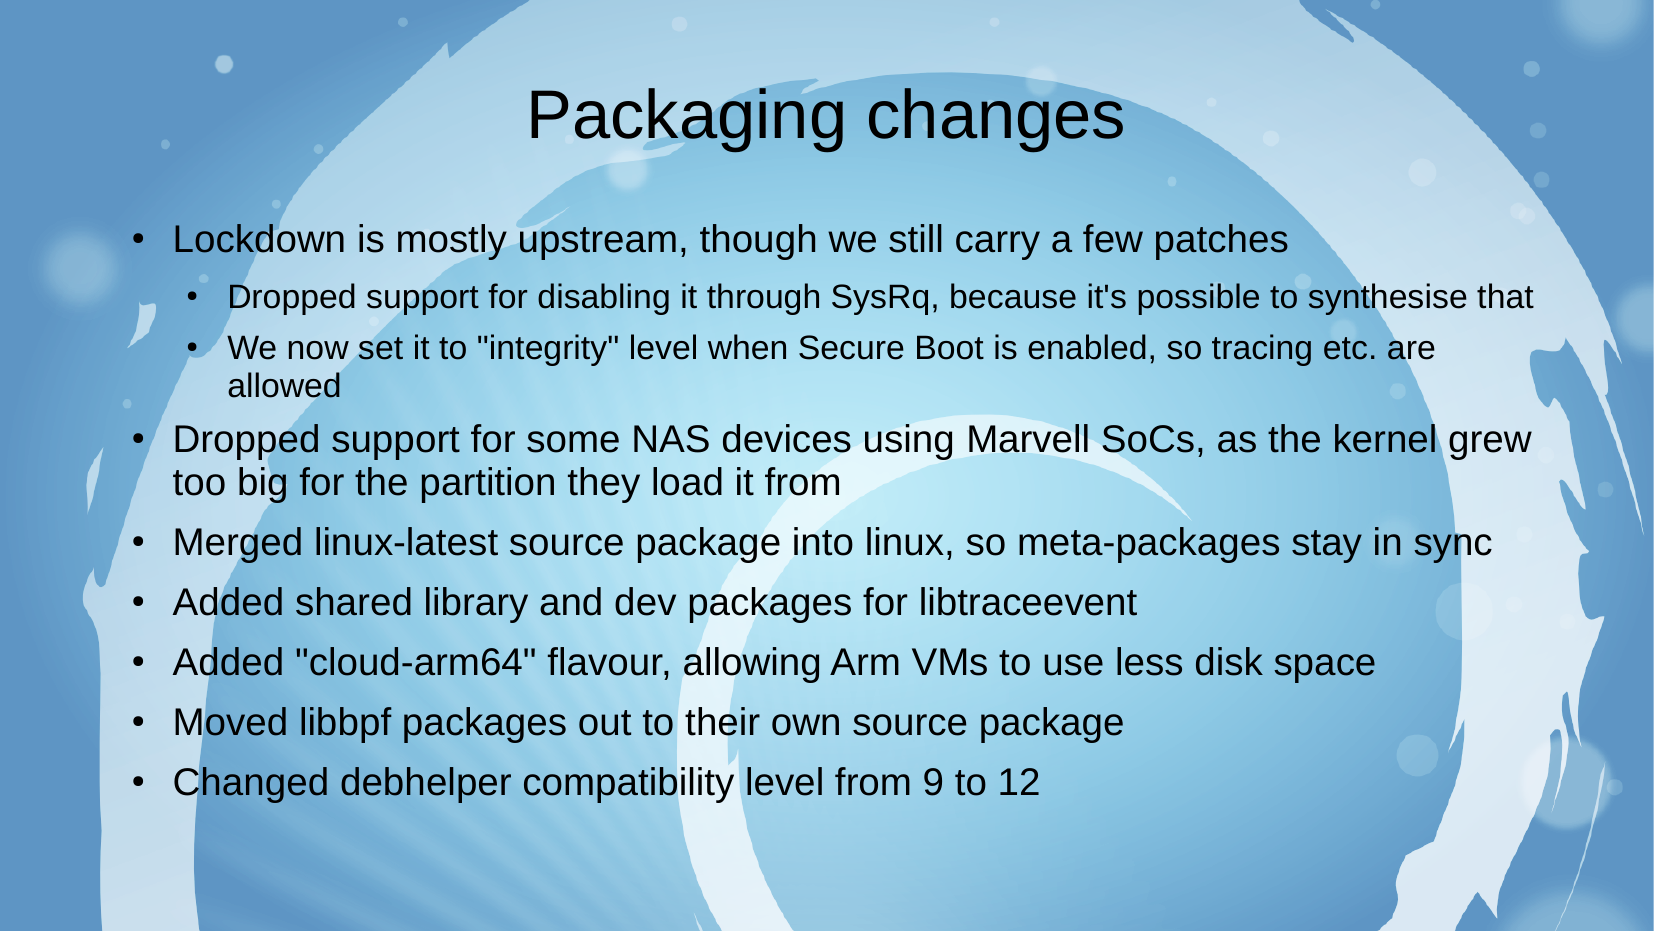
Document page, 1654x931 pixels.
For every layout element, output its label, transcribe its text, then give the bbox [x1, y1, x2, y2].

title Packaging changes [118, 37, 1536, 193]
list Lockdown is mostly upstream, though we still carry a few patches Dropped support for disabling it through SysRq, because it's possible to synthesise that We now set it to "integrity" level when Secure Boot is enabled, so tracing etc. are allowed Dropped support for some NAS devices using Marvell SoCs, as the kernel grew too big for the partition they load it from Merged linux-latest source package into linux, so meta-packages stay in sync Added shared library and dev packages for libtraceevent Added "cloud-arm64" flavour, allowing Arm VMs to use less disk space Moved libbpf packages out to their own source package Changed debhelper compatibility level from 9 to 12 [118, 217, 1536, 832]
picture [0, 0, 1654, 931]
